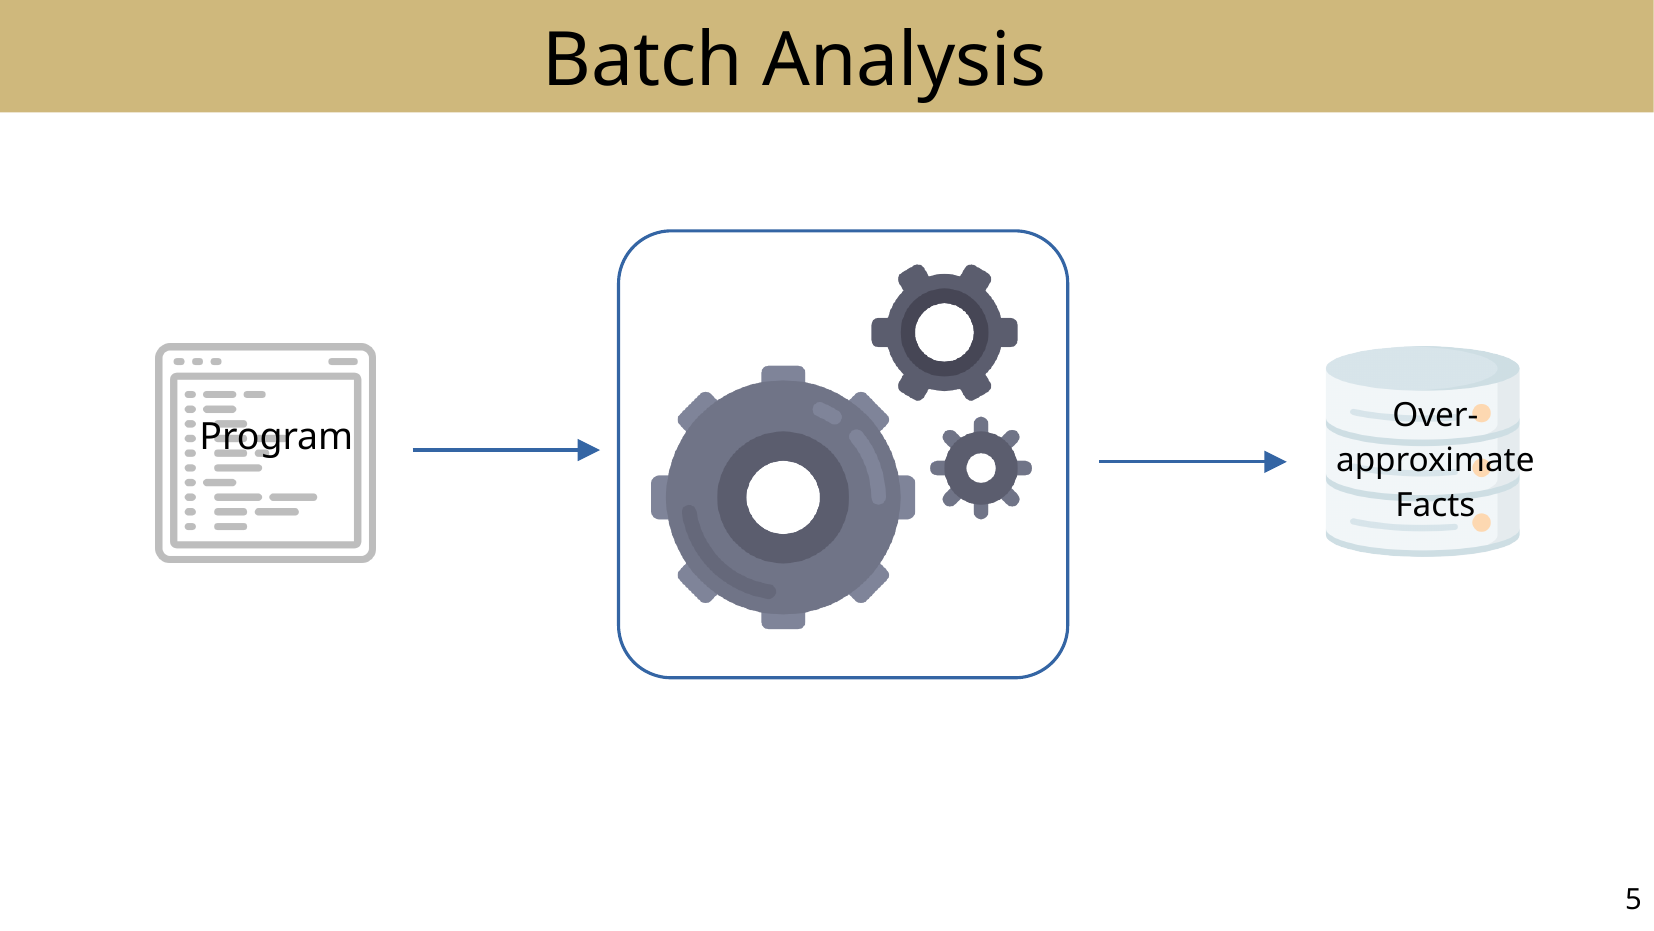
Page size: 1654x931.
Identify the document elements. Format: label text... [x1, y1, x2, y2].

text_box Over- approximate Facts [1335, 390, 1569, 520]
picture [651, 256, 1032, 637]
title Batch Analysis [0, 0, 1576, 113]
picture [1317, 346, 1528, 557]
picture [155, 343, 376, 563]
text_box Program [199, 409, 364, 458]
